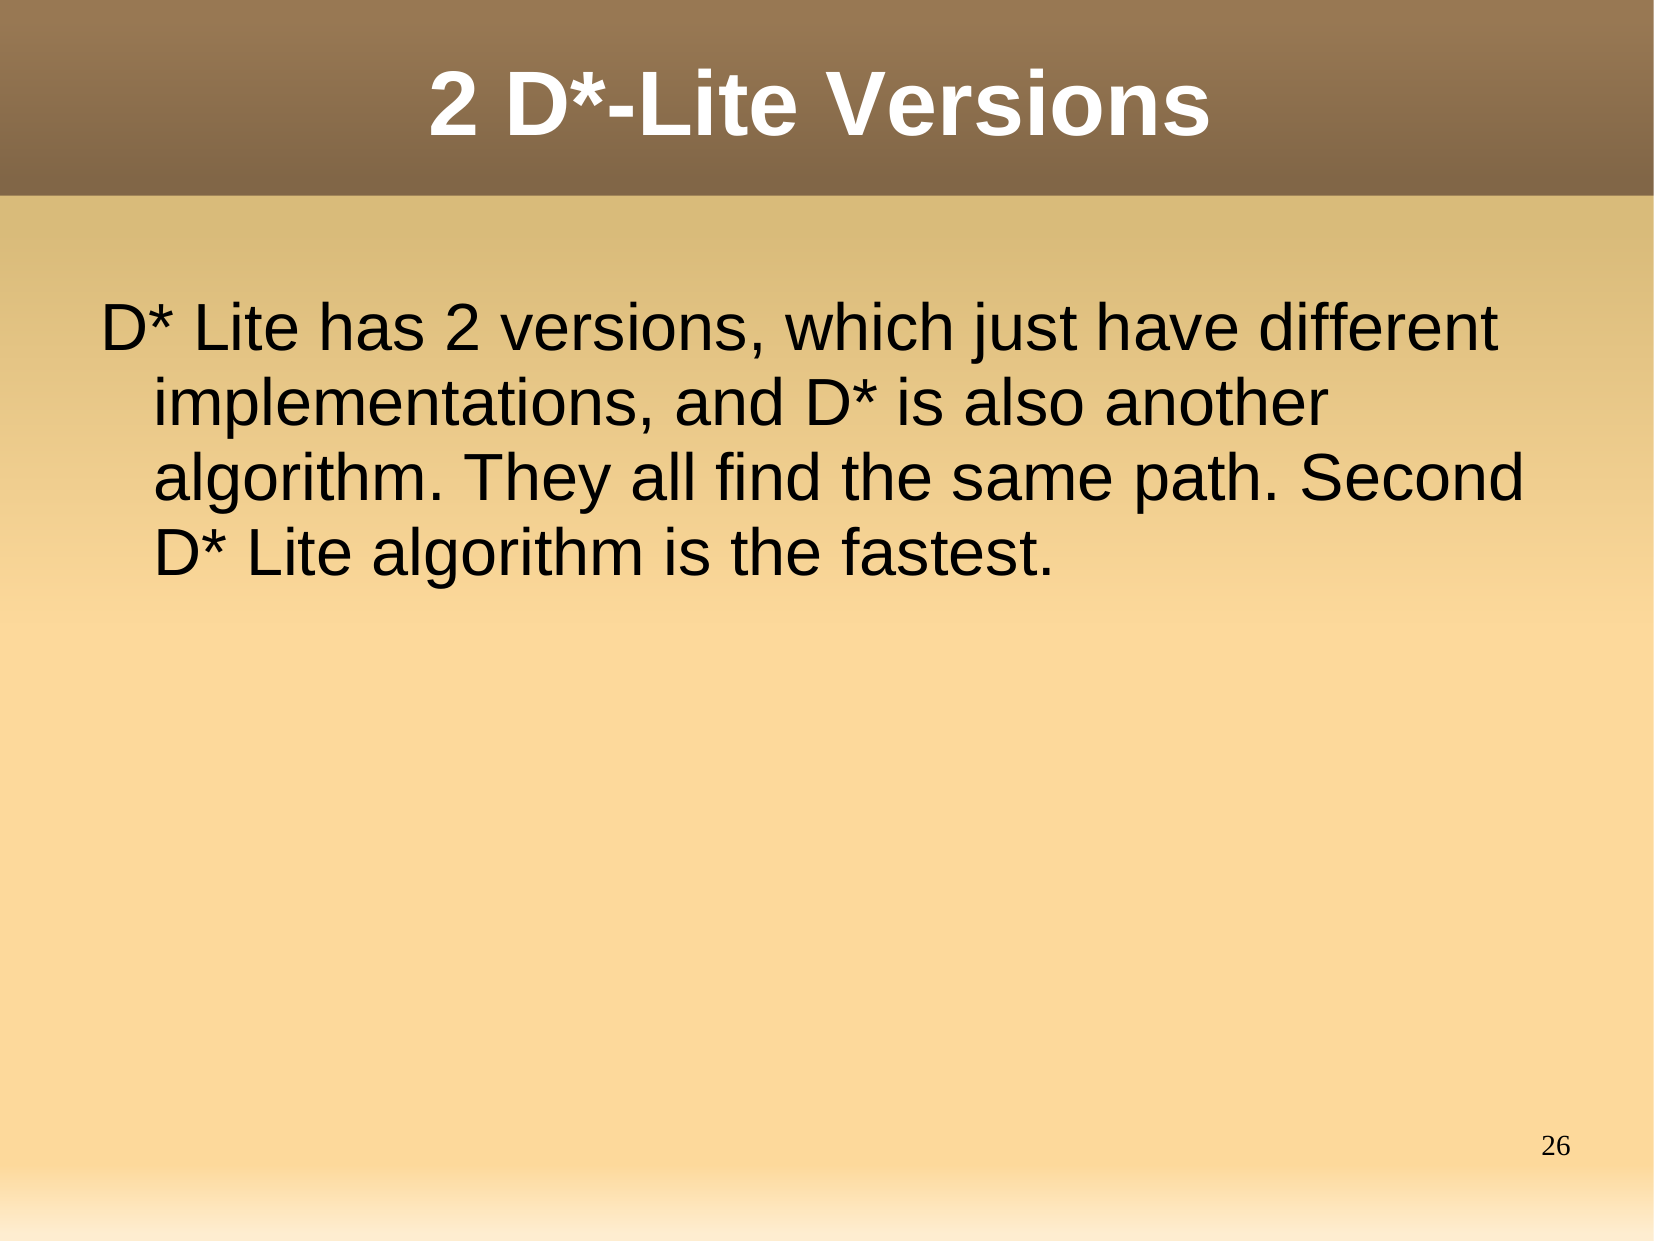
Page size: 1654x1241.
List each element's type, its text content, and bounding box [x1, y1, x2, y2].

picture [0, 0, 1654, 1241]
title 2 D*-Lite Versions [76, 7, 1565, 200]
list D* Lite has 2 versions, which just have different implementations, and D* is also another algorithm. They all find the same path. Second D* Lite algorithm is the fastest. [82, 290, 1571, 1094]
